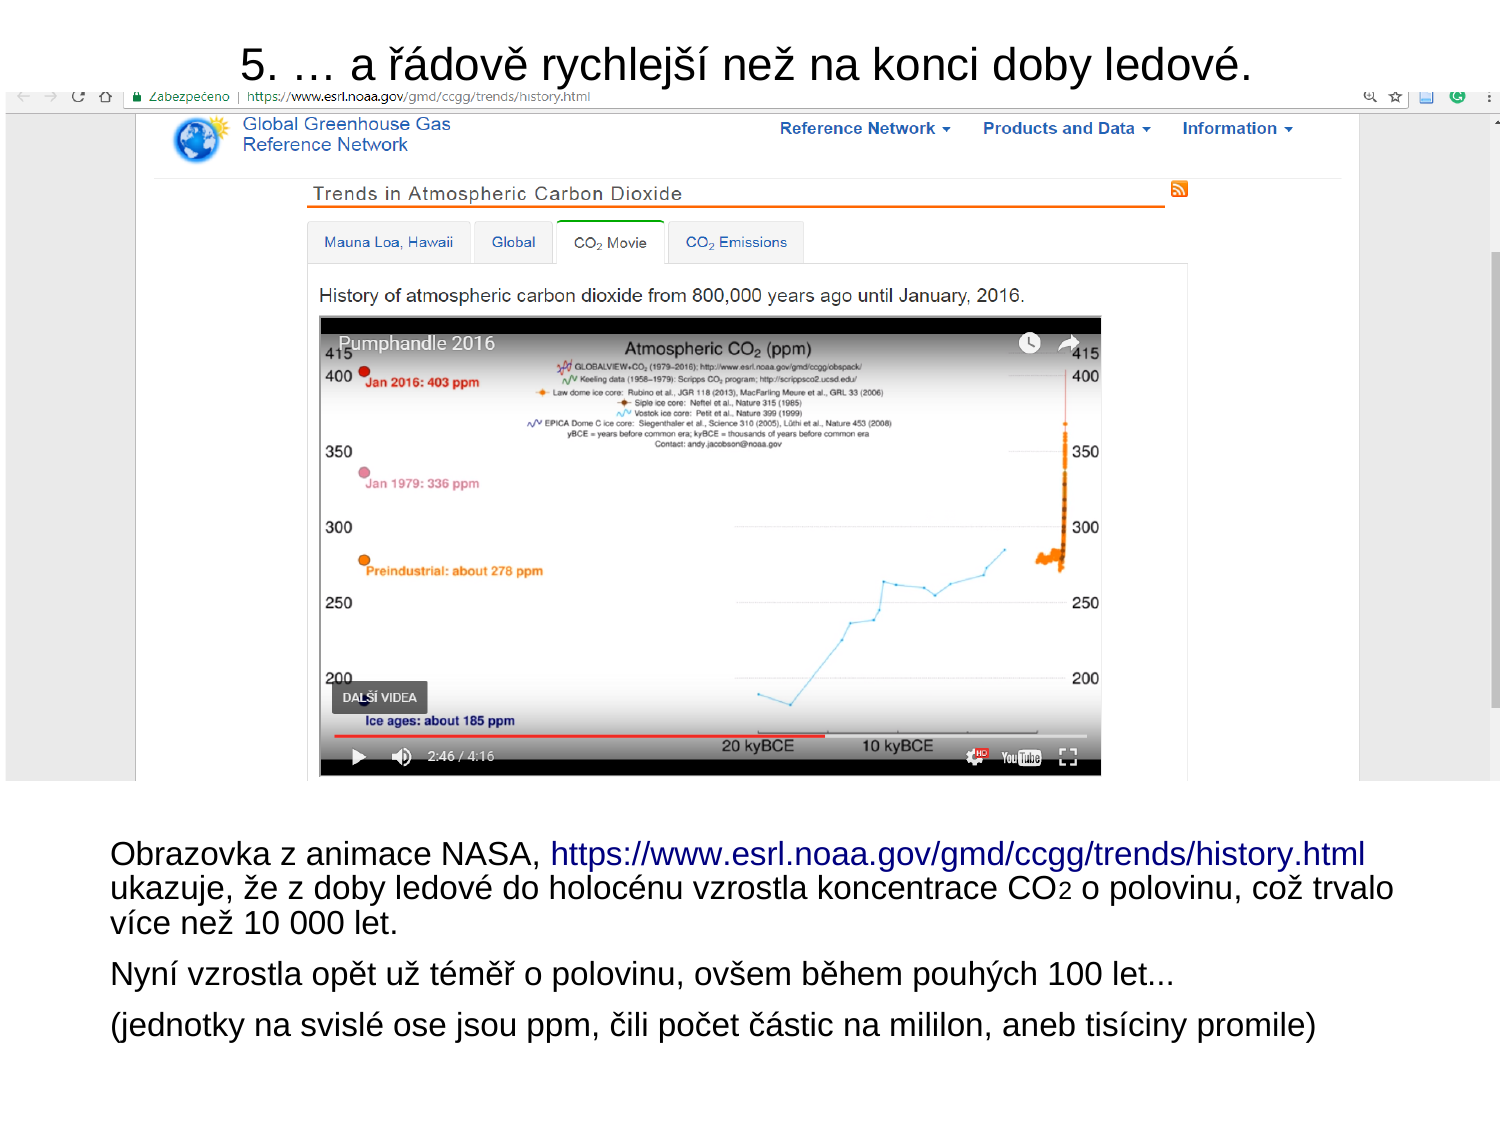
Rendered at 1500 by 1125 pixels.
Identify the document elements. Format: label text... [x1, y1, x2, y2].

picture [5, 92, 1500, 781]
list Obrazovka z animace NASA, https://www.esrl.noaa.gov/gmd/ccgg/trends/history.html ukazuje, že z doby ledové do holocénu vzrostla koncentrace CO2 o polovinu, což trvalo více než 10 000 let. Nyní vzrostla opět už téměř o polovinu, ovšem během pouhých 100 let... (jednotky na svislé ose jsou ppm, čili počet částic na mililon, aneb tisíciny promile) [53, 837, 1395, 1047]
title 5. … a řádově rychlejší než na konci doby ledové. [5, 16, 1489, 92]
